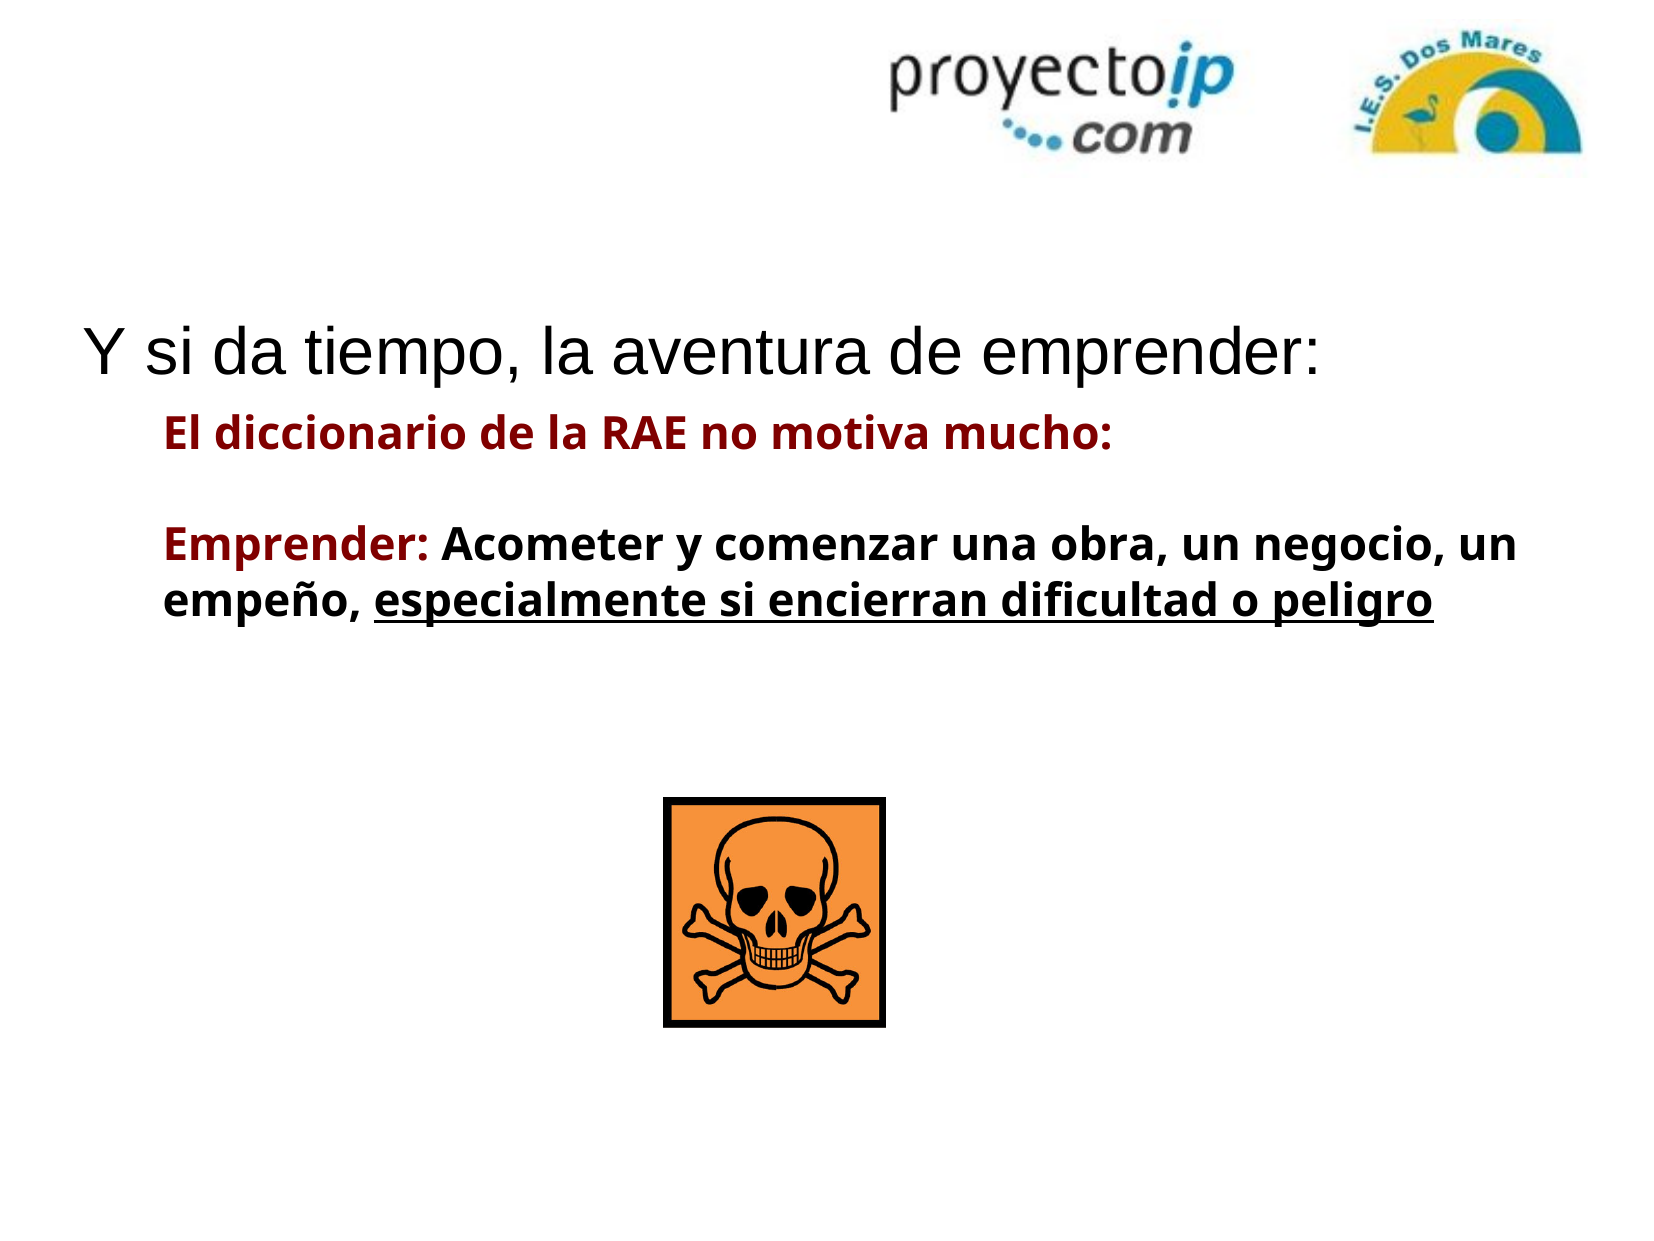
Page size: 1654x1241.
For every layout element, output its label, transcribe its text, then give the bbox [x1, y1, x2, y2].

picture [856, 19, 1635, 178]
picture [663, 797, 886, 1028]
subtitle Y si da tiempo, la aventura de emprender: [82, 290, 1571, 414]
text_box El diccionario de la RAE no motiva mucho: Emprender: Acometer y comenzar una obra, un negocio, un empeño, especialmente si encierran dificultad o peligro [147, 396, 1595, 1034]
